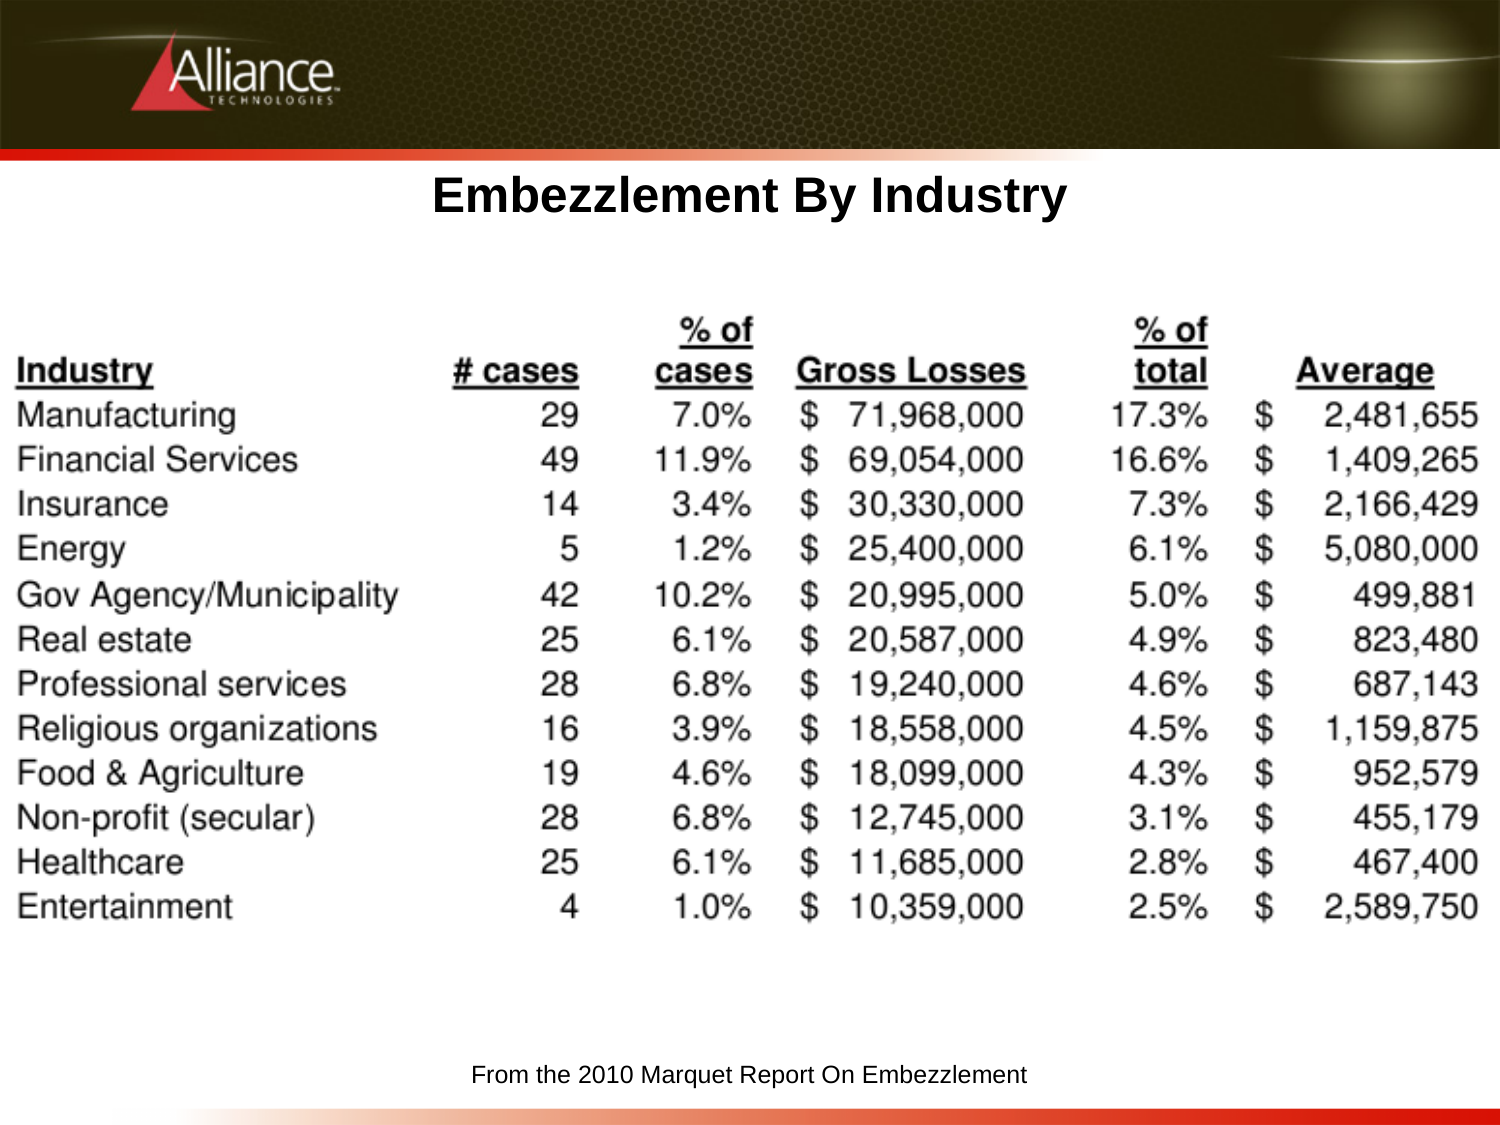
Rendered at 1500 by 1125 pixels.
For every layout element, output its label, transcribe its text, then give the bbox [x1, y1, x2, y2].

picture [0, 0, 1500, 161]
picture [7, 309, 1495, 938]
text_box Embezzlement By Industry [0, 164, 1500, 226]
picture [114, 1109, 1500, 1125]
text_box From the 2010 Marquet Report On Embezzlement [456, 1053, 1044, 1097]
